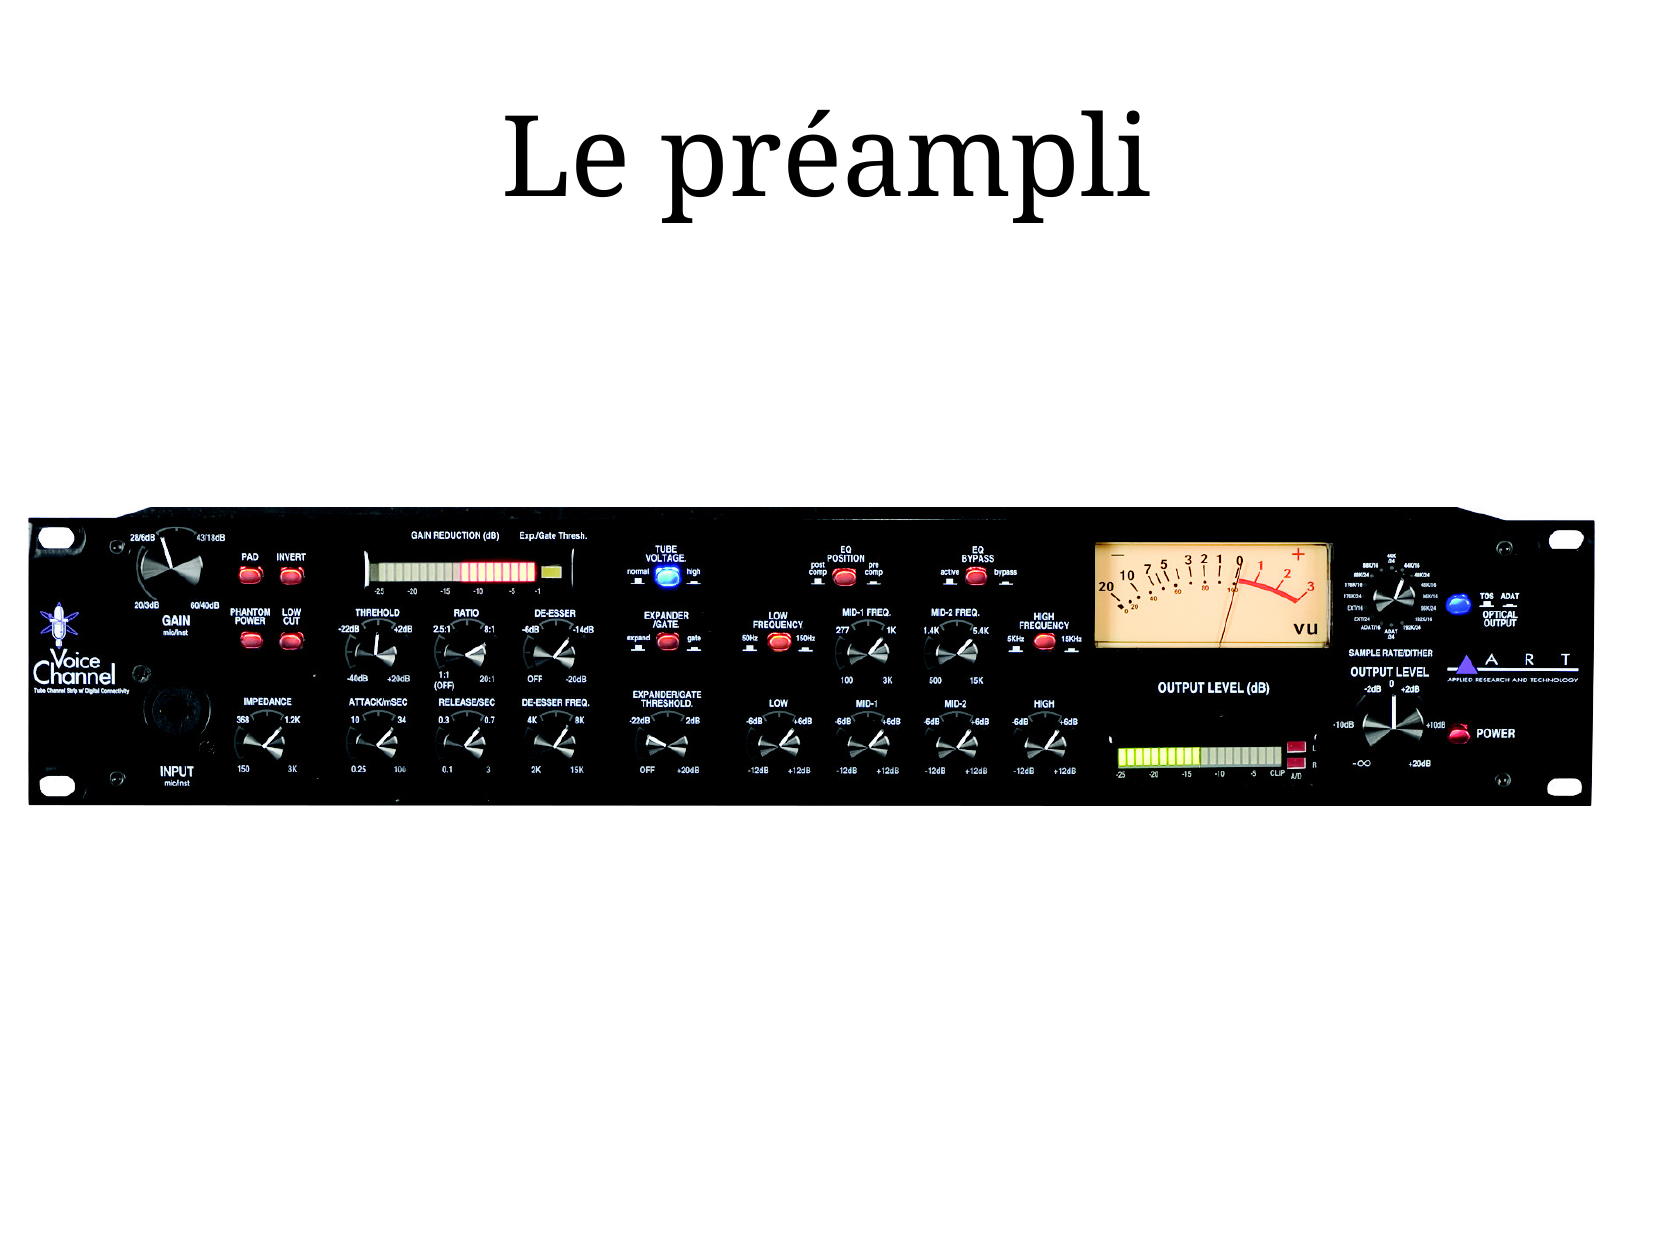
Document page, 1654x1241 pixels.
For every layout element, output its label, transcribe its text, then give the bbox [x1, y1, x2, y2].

picture [28, 507, 1595, 806]
title Le préampli [82, 49, 1571, 257]
